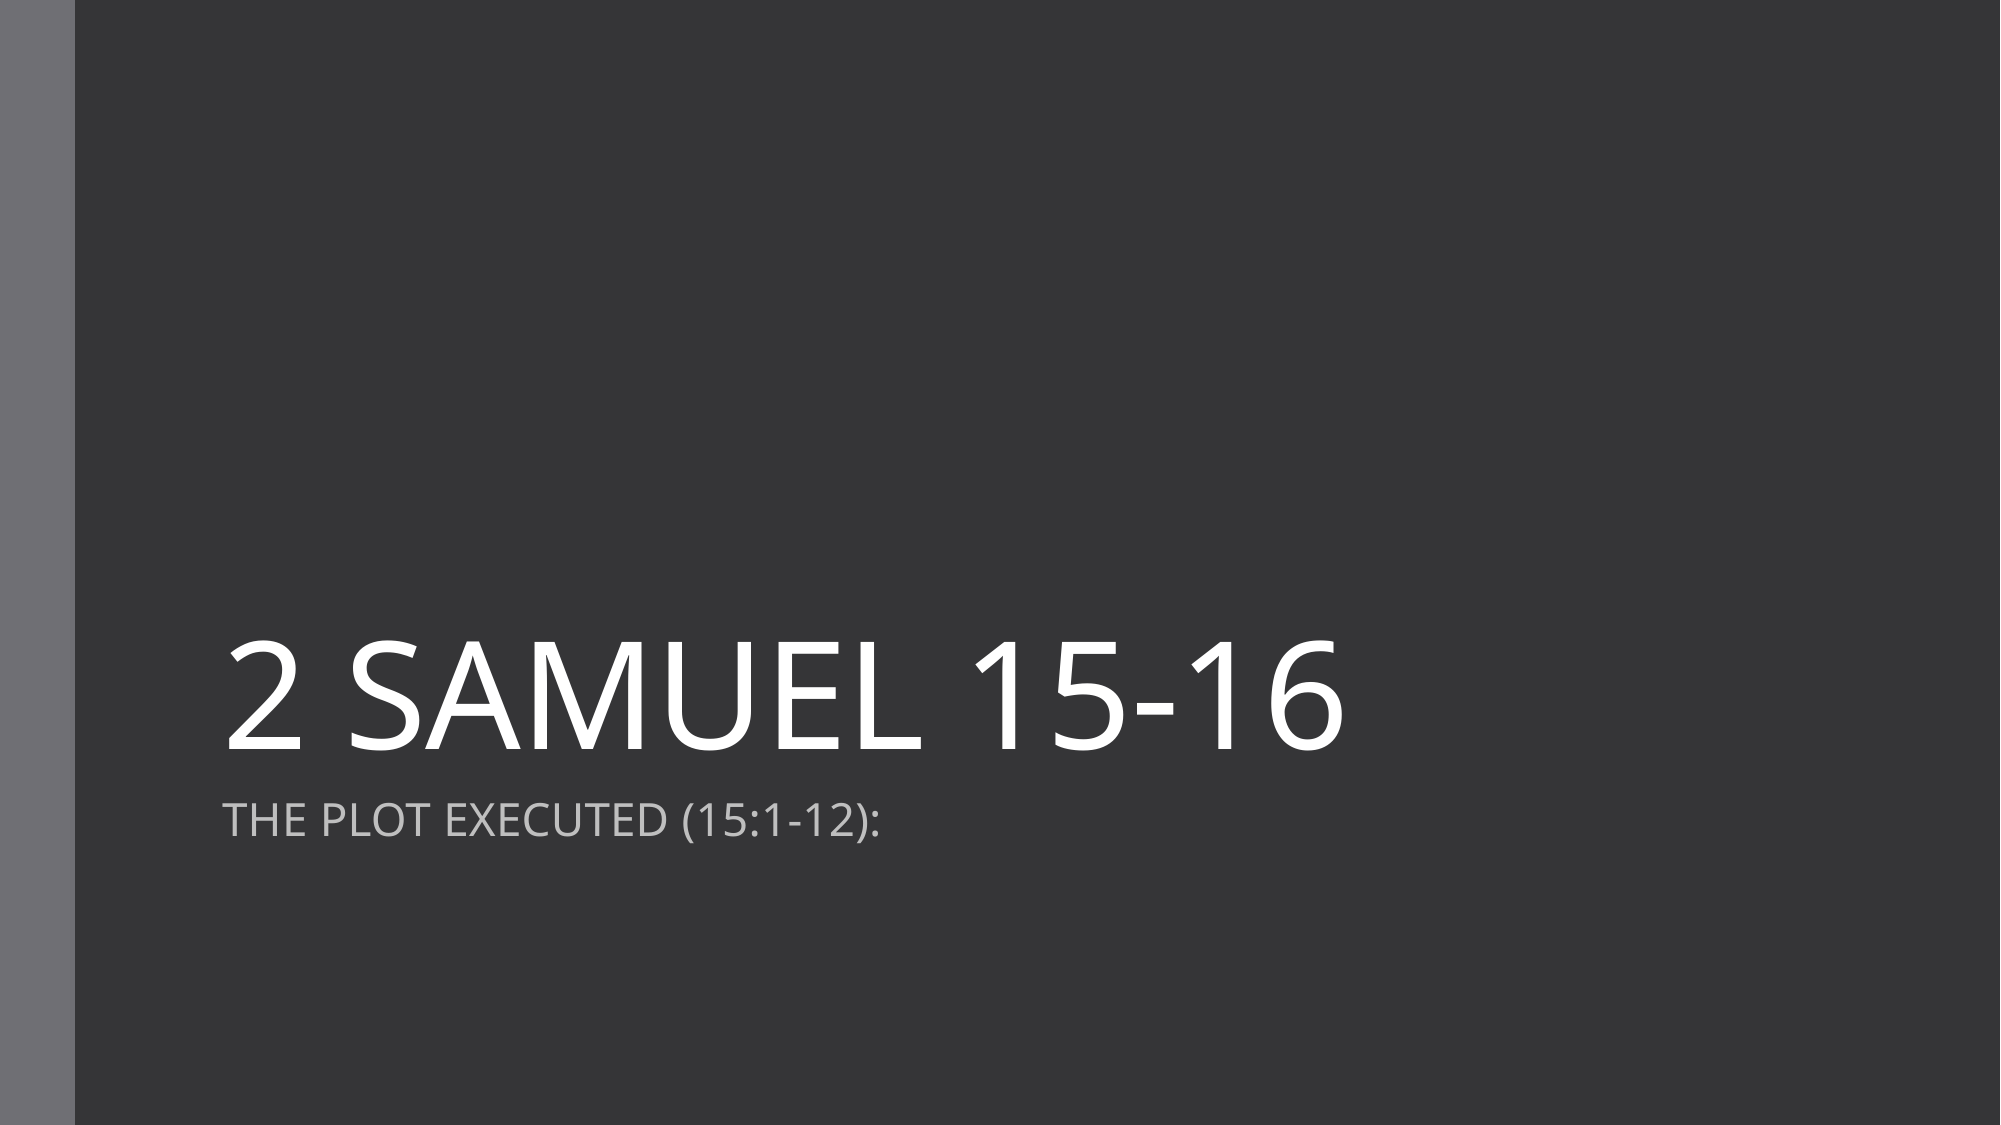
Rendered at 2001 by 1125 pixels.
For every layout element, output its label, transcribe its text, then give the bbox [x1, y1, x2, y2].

subtitle THE PLOT EXECUTED (15:1-12): [206, 787, 1752, 1066]
title 2 SAMUEL 15-16 [206, 124, 1752, 787]
